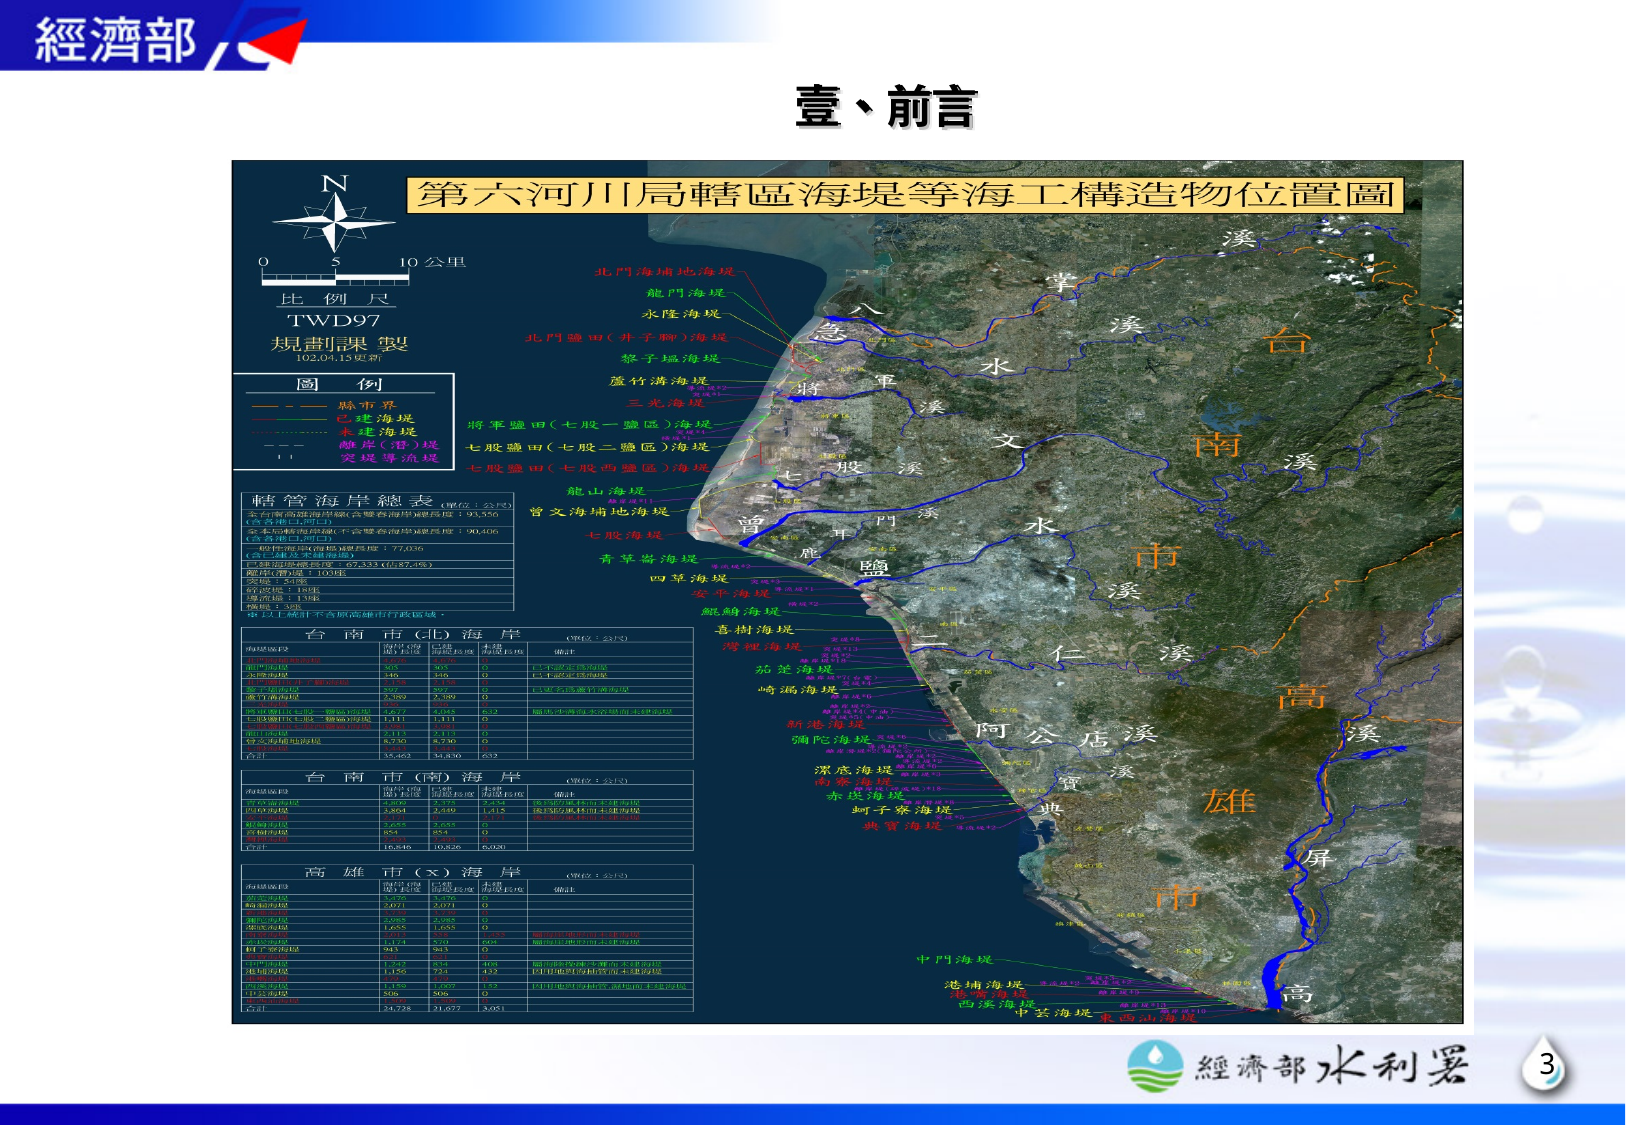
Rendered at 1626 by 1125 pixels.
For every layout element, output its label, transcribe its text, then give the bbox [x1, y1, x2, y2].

picture [0, 0, 1626, 1125]
text_box <編號> [1475, 1037, 1571, 1113]
title 壹、前言 [167, 61, 1605, 150]
